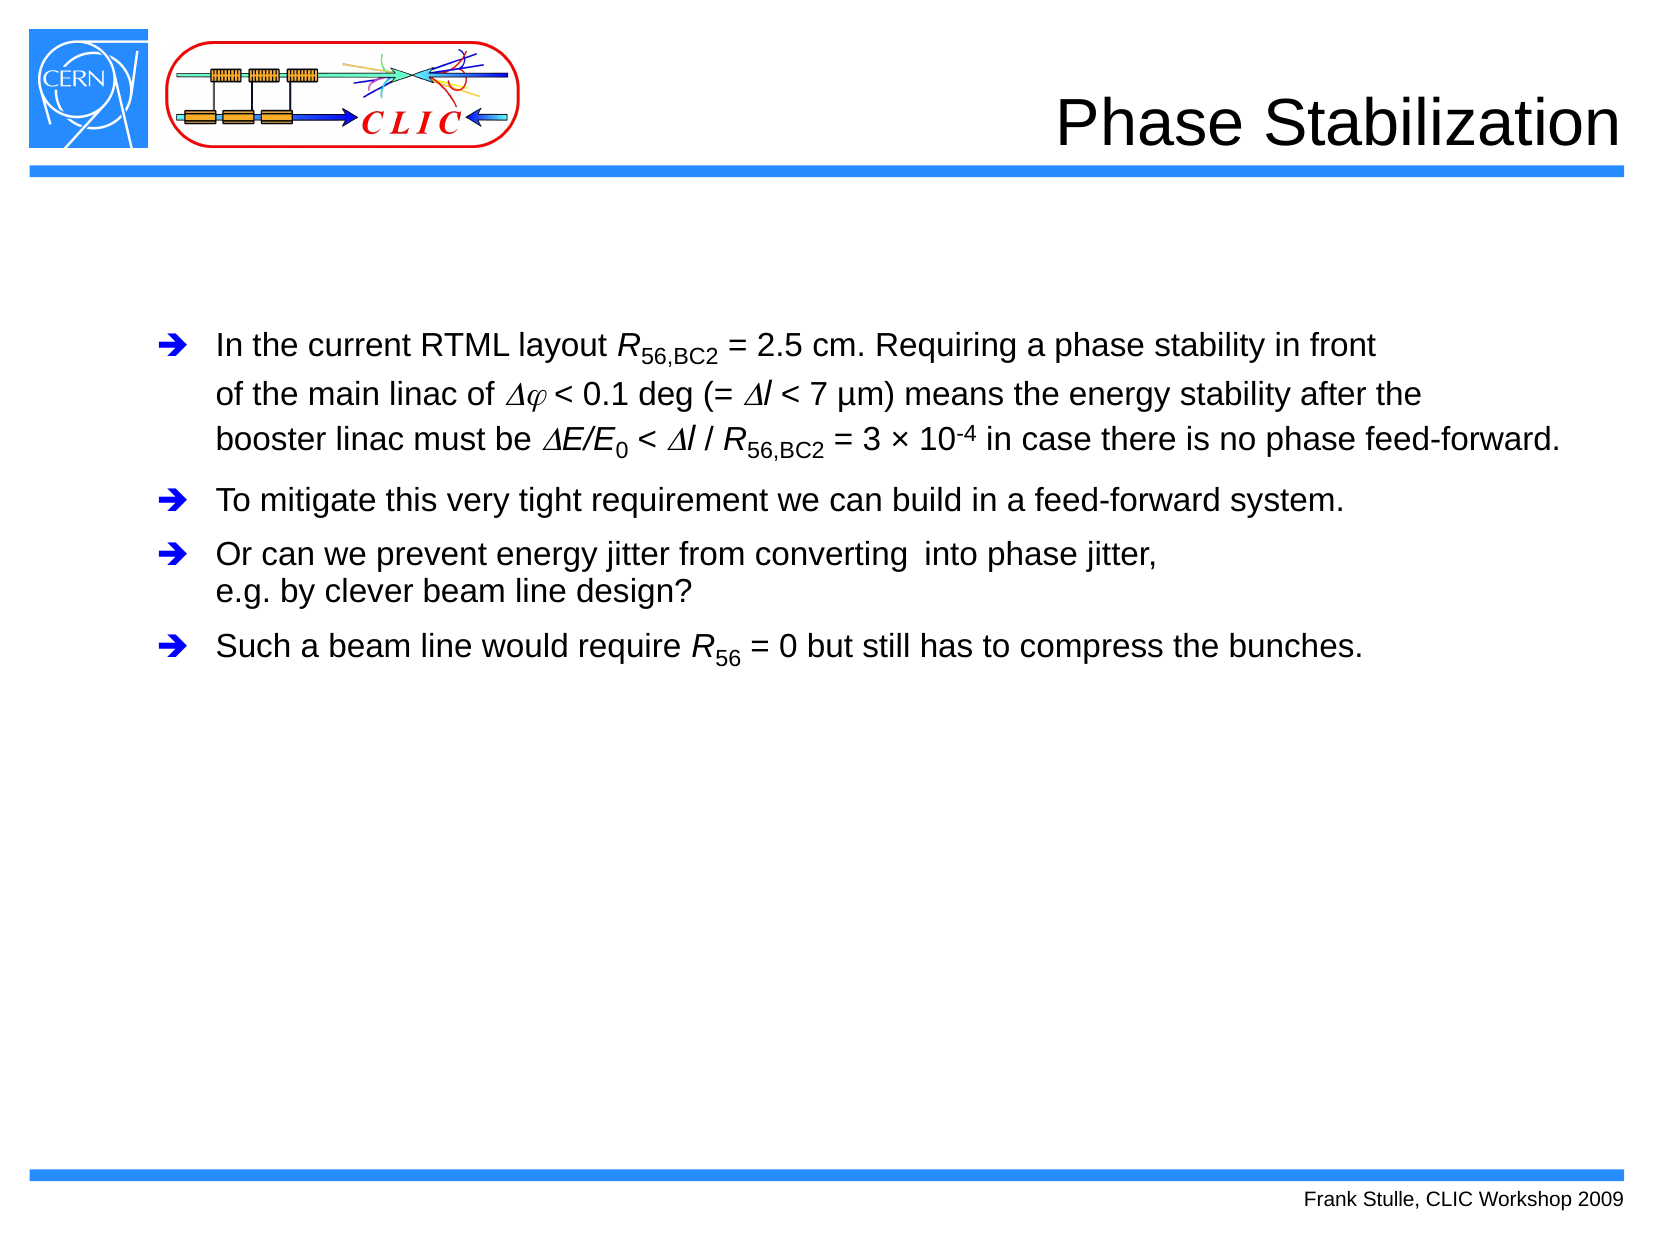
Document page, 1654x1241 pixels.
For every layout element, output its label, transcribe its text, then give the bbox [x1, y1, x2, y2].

picture [165, 41, 520, 79]
title Phase Stabilization [134, 79, 1623, 166]
text_box  In the current RTML layout R56,BC2 = 2.5 cm. Requiring a phase stability in front of the main linac of Dj < 0.1 deg (= Dl < 7 µm) means the energy stability after the booster linac must be DE/E0 < Dl / R56,BC2 = 3 × 10-4 in case there is no phase feed-forward.  To mitigate this very tight requirement we can build in a feed-forward system.  Or can we prevent energy jitter from converting into phase jitter, e.g. by clever beam line design?  Such a beam line would require R56 = 0 but still has to compress the bunches. [141, 318, 1576, 681]
picture [29, 29, 148, 148]
